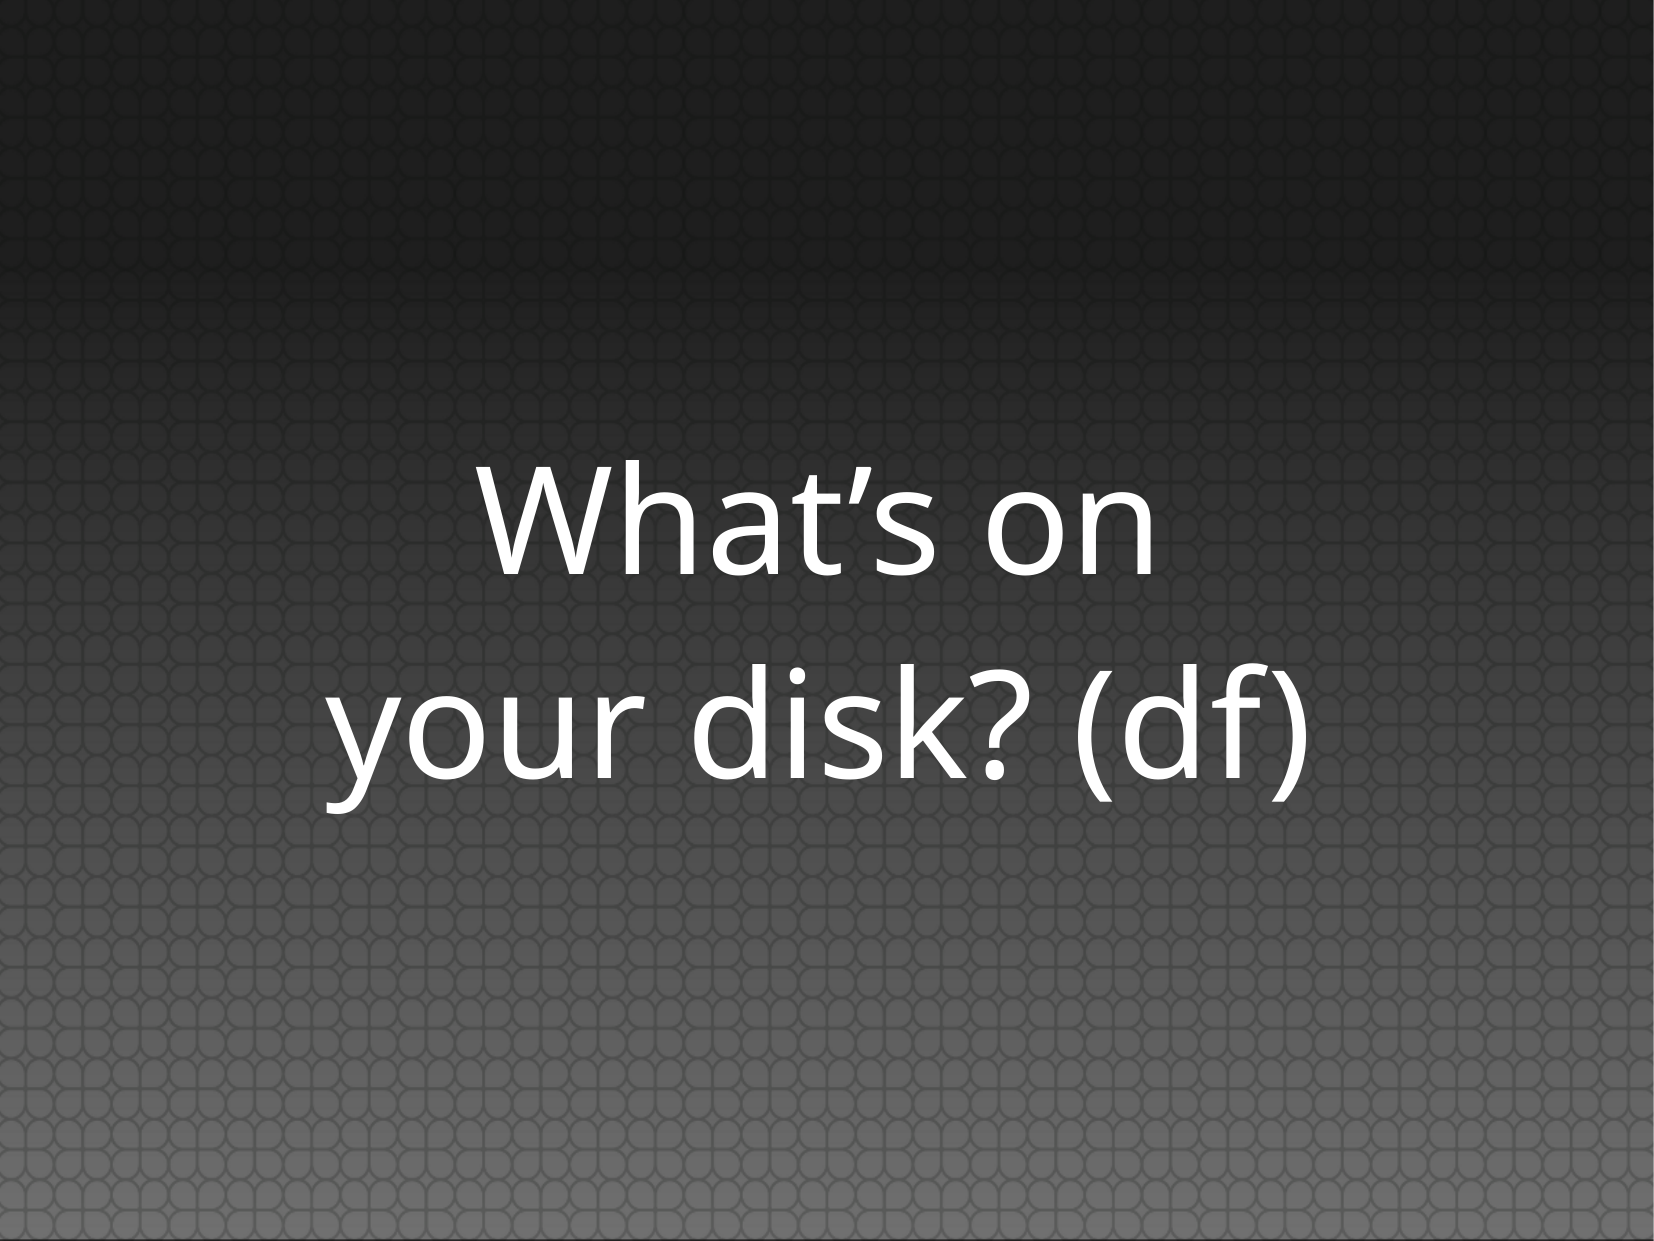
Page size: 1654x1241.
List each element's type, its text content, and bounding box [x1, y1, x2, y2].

title What’s on your disk? (df) [75, 431, 1564, 807]
picture [0, 0, 1654, 1241]
